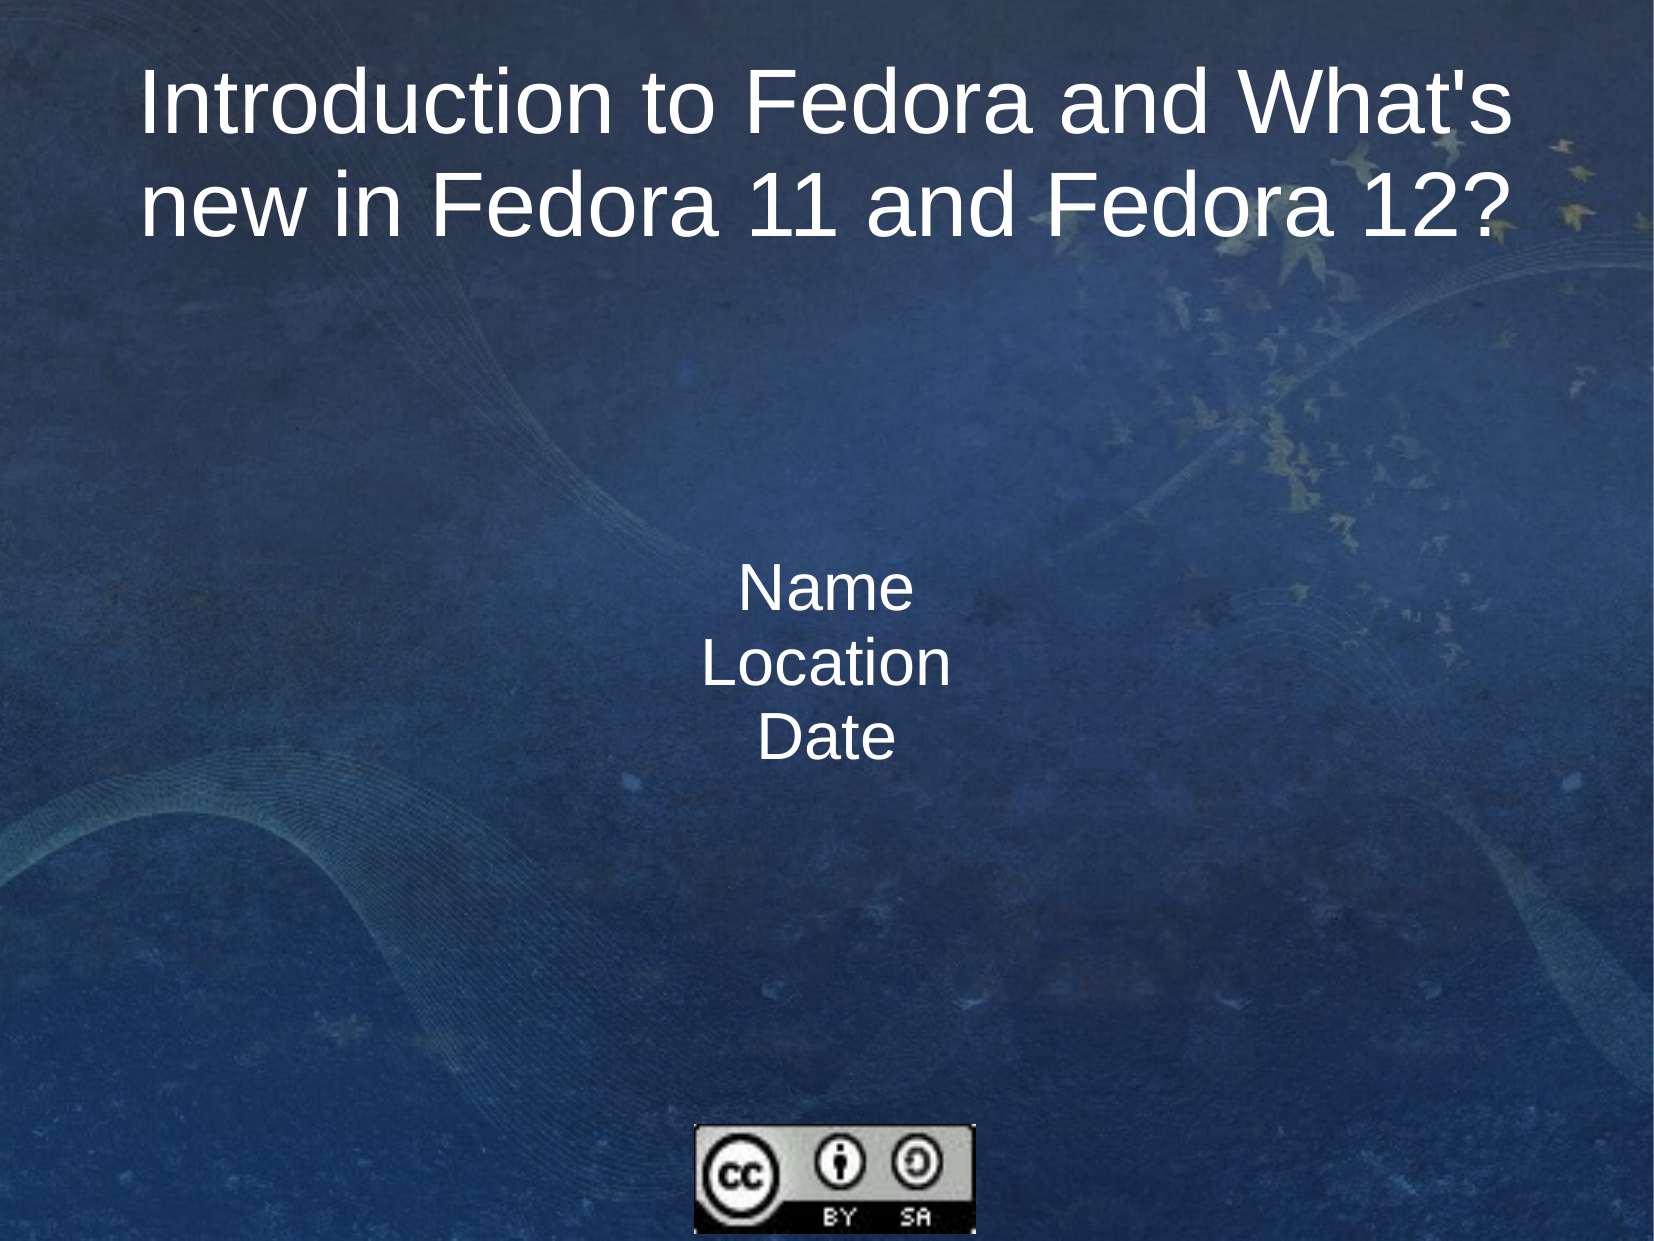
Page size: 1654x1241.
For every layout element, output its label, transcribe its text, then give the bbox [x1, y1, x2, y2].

picture [0, 0, 1654, 1241]
subtitle Name Location Date [82, 297, 1571, 1102]
title Introduction to Fedora and What's new in Fedora 11 and Fedora 12? [82, 50, 1571, 256]
